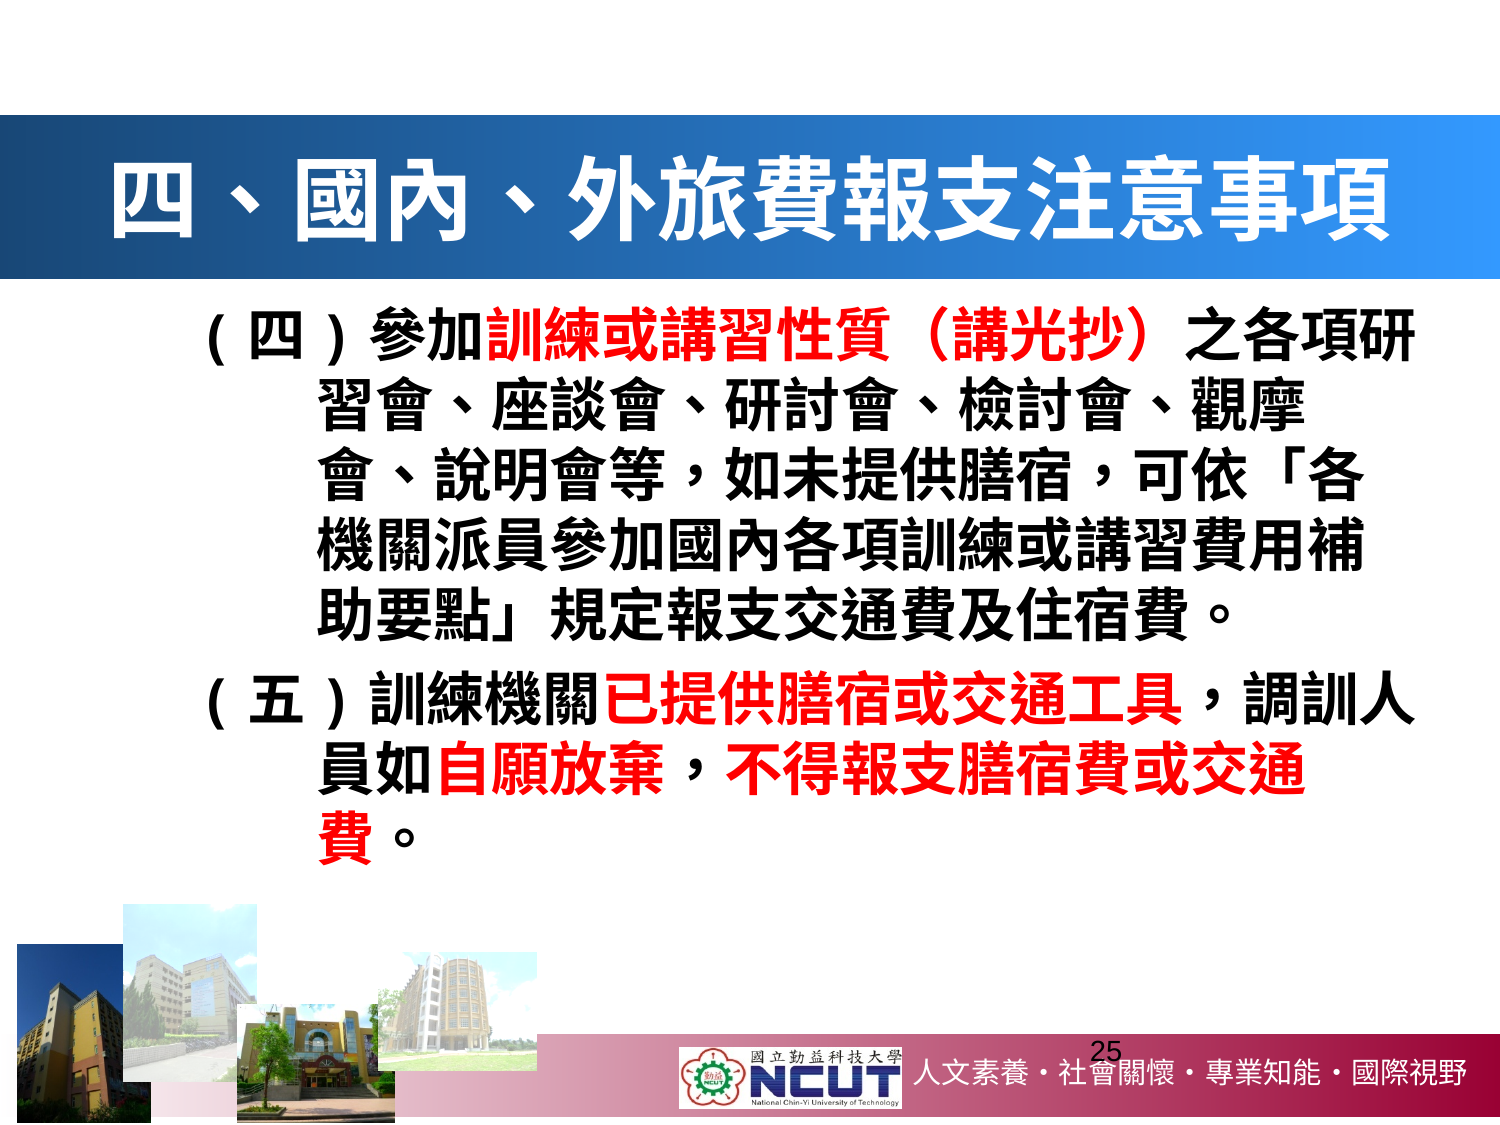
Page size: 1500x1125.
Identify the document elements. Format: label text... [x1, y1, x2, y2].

list (四)參加訓練或講習性質（講光抄）之各項研習會、座談會、研討會、檢討會、觀摩會、說明會等，如未提供膳宿，可依「各機關派員參加國內各項訓練或講習費用補助要點」規定報支交通費及住宿費。 (五)訓練機關已提供膳宿或交通工具，調訓人員如自願放棄，不得報支膳宿費或交通費。 [64, 290, 1436, 977]
title 四、國內、外旅費報支注意事項 [0, 115, 1500, 279]
text_box [1074, 1024, 1426, 1103]
